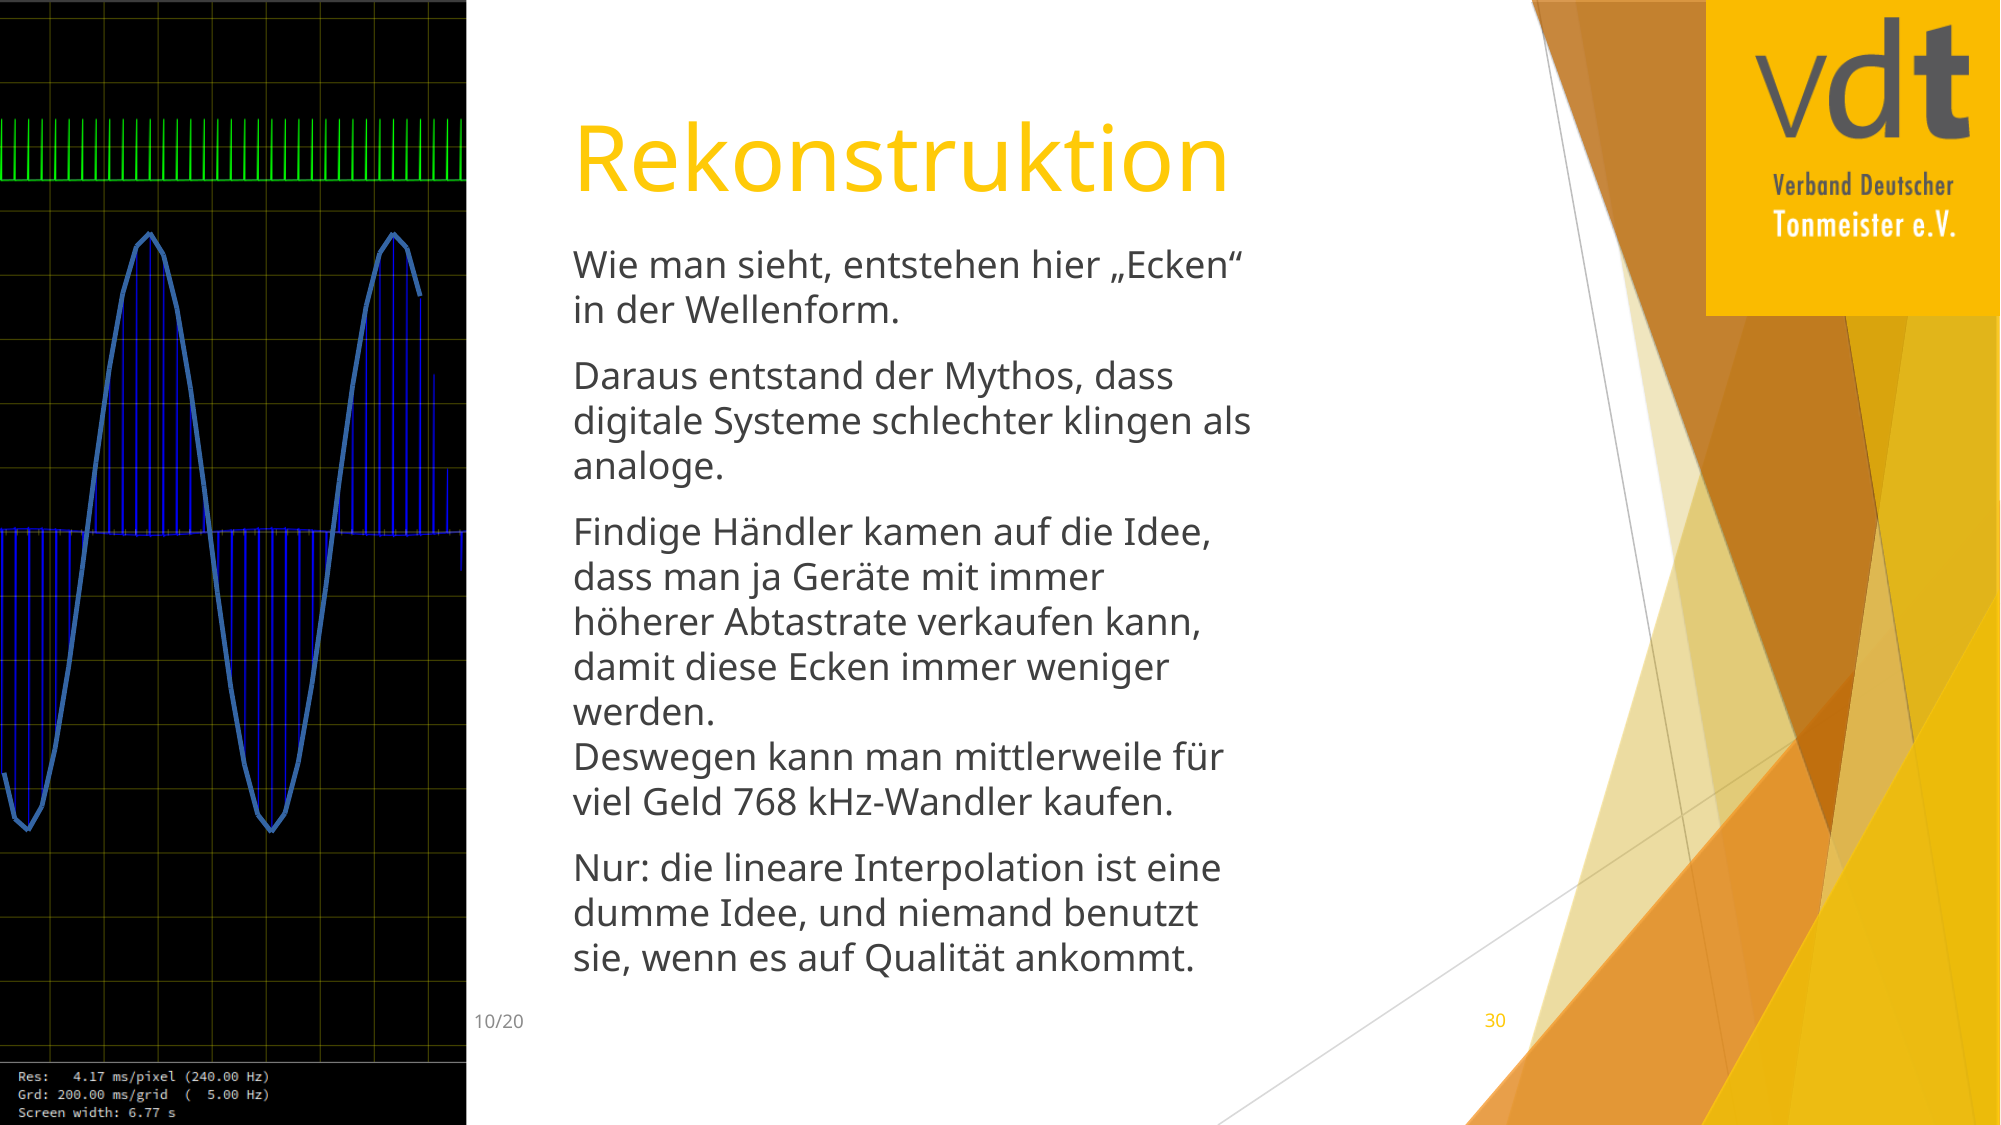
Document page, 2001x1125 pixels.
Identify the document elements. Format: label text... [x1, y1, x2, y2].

title Rekonstruktion [557, 79, 1522, 230]
picture [0, 0, 467, 1125]
slide_number <number> [1409, 991, 1522, 1051]
list Wie man sieht, entstehen hier „Ecken“ in der Wellenform. Daraus entstand der Mythos, dass digitale Systeme schlechter klingen als analoge. Findige Händler kamen auf die Idee, dass man ja Geräte mit immer höherer Abtastrate verkaufen kann, damit diese Ecken immer weniger werden. Deswegen kann man mittlerweile für viel Geld 768 kHz-Wandler kaufen. Nur: die lineare Interpolation ist eine dumme Idee, und niemand benutzt sie, wenn es auf Qualität ankommt. [557, 230, 1272, 1068]
picture [1706, 0, 2000, 316]
text_box Jörn Nettingsmeier | Tonmeister, VDT | 10/20 [467, 991, 557, 1051]
